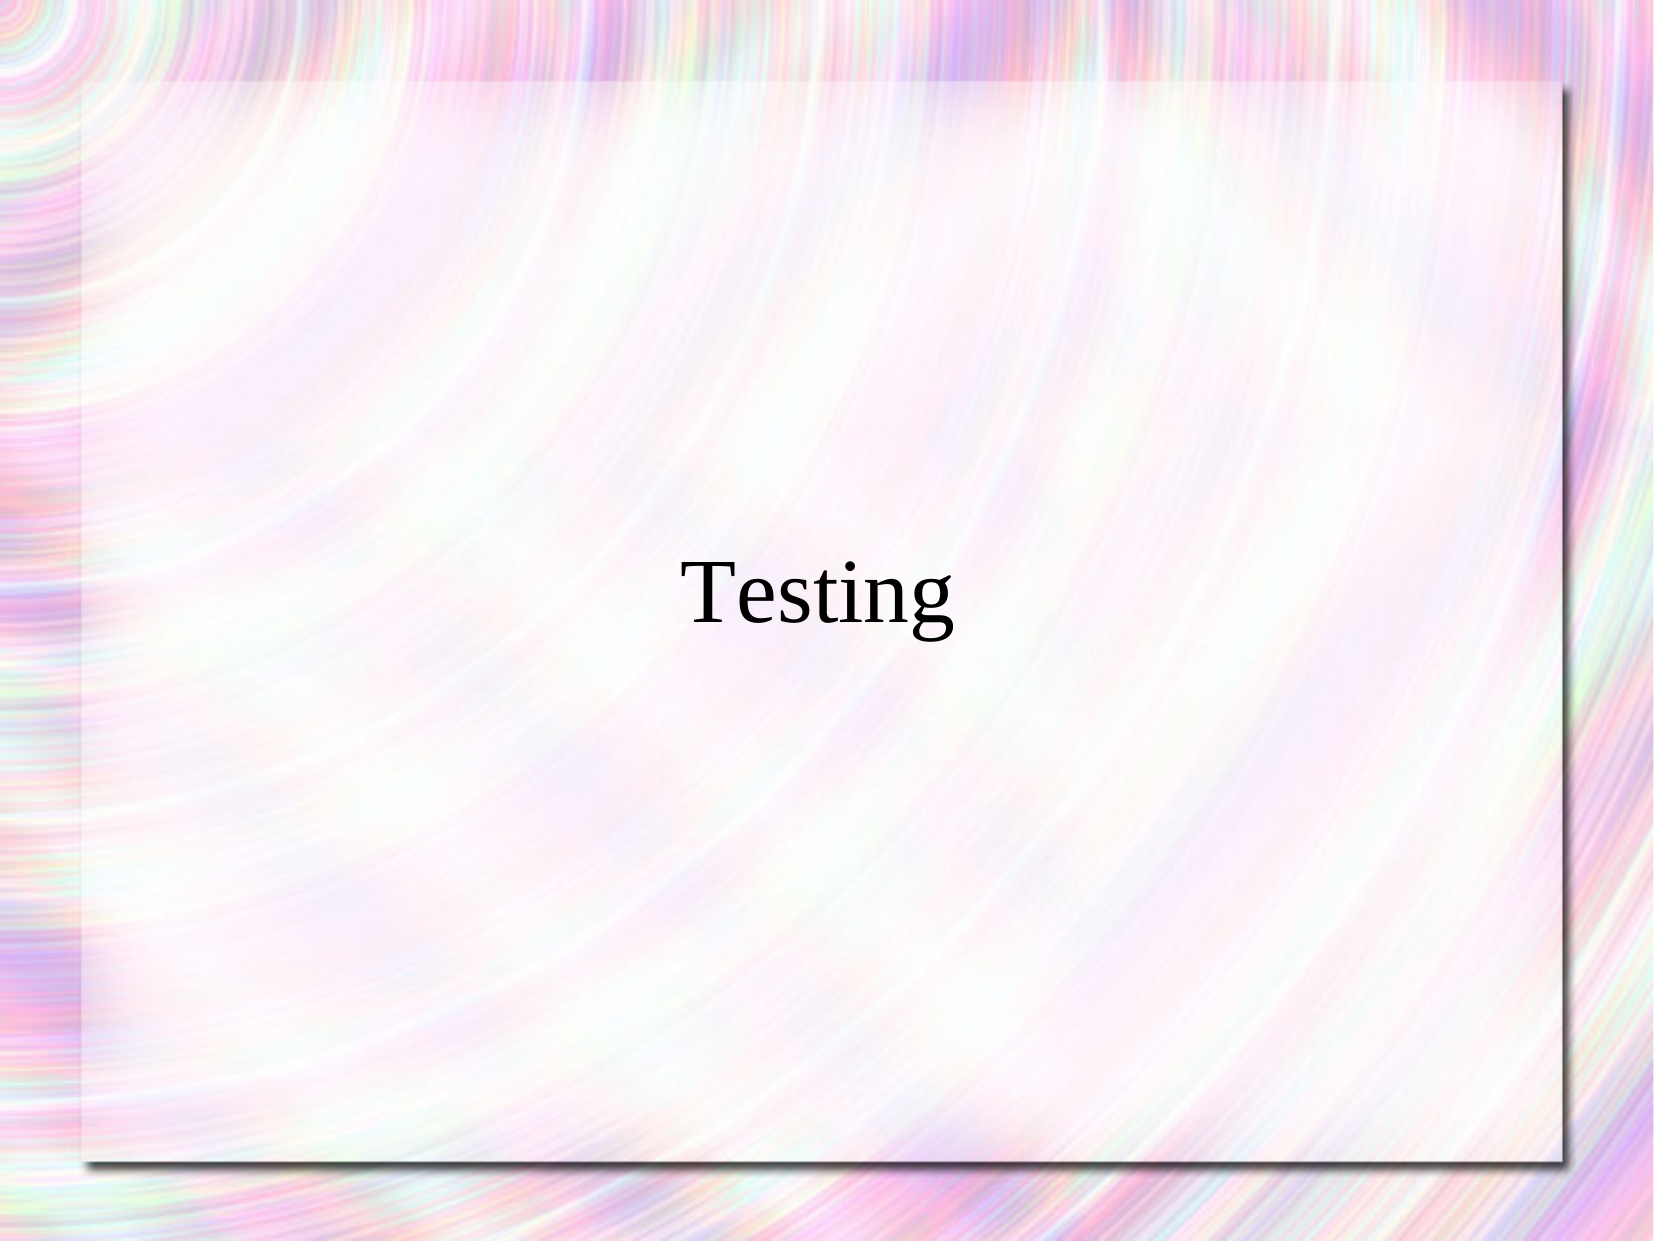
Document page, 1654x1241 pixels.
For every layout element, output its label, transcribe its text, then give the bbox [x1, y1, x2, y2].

title Testing [112, 487, 1525, 695]
picture [0, 0, 1654, 1241]
